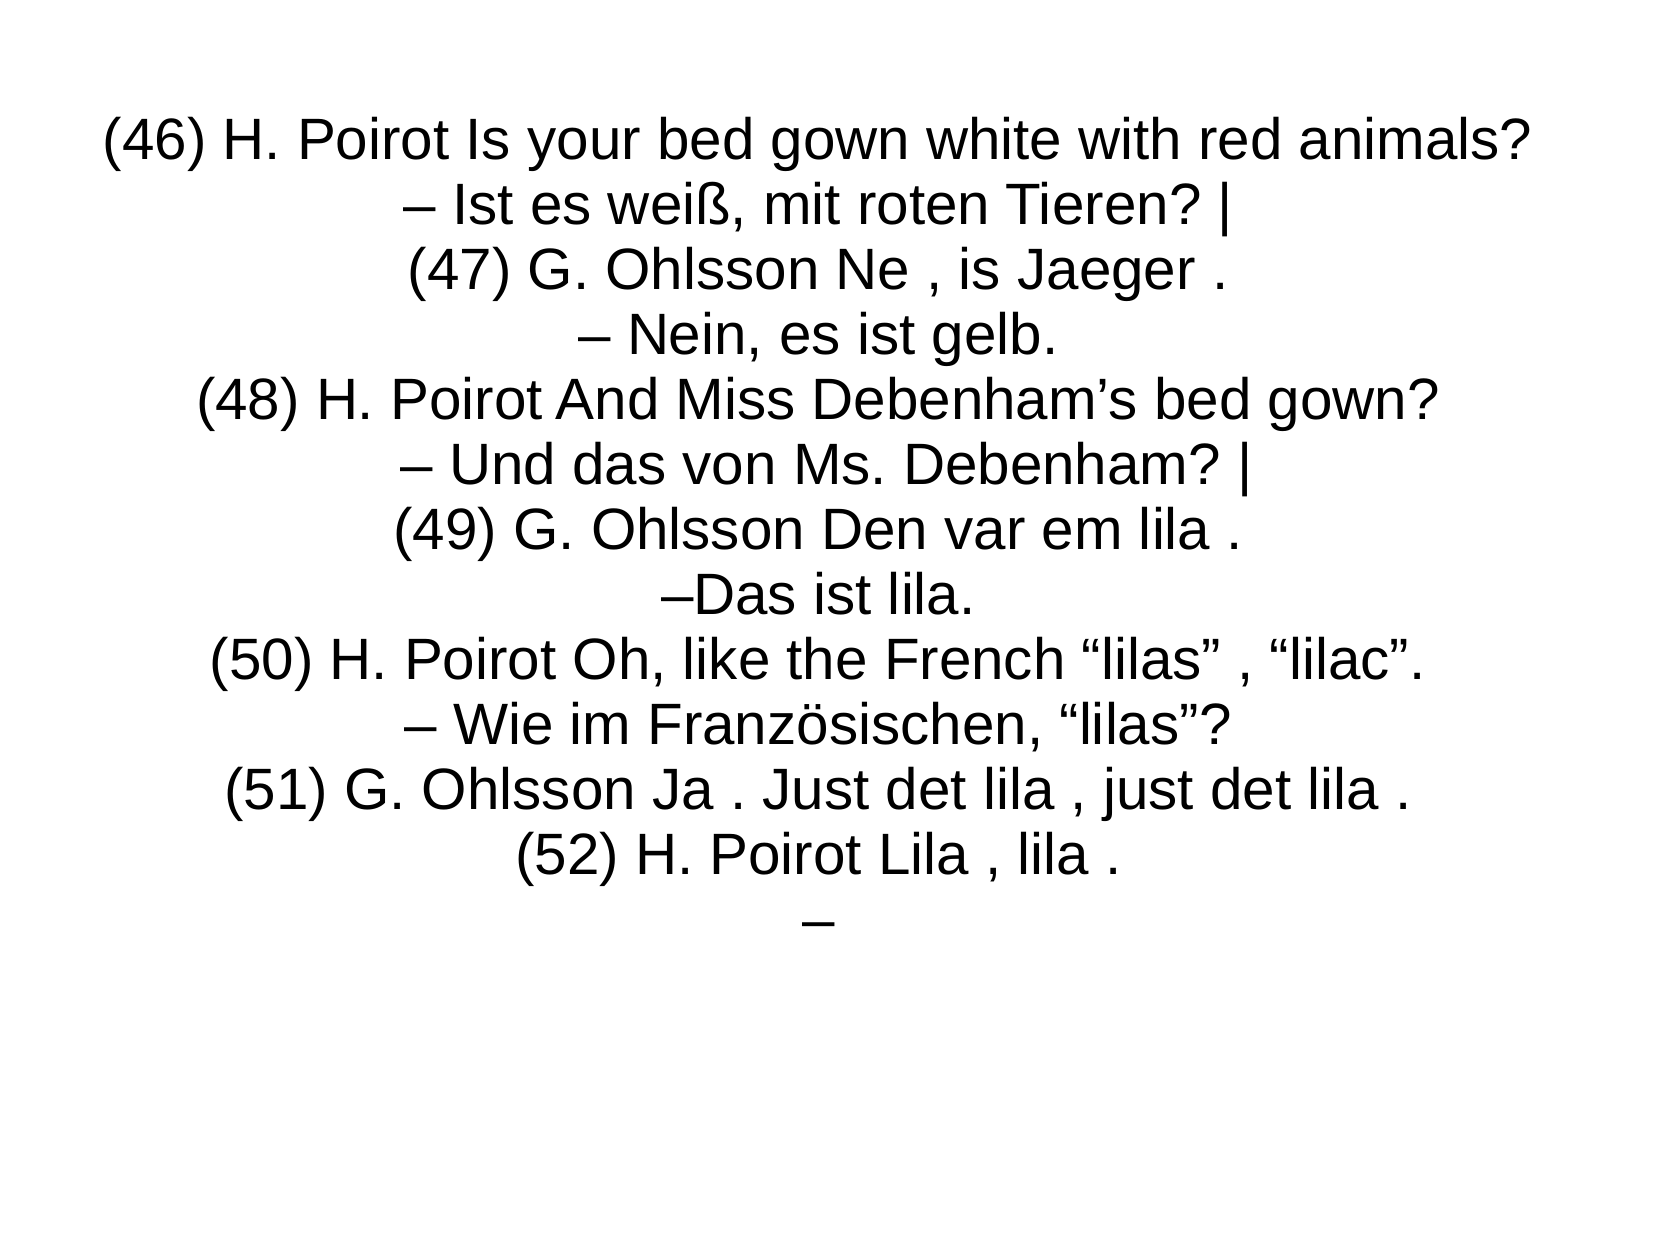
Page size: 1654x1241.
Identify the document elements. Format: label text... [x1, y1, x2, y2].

subtitle (46) H. Poirot Is your bed gown white with red animals? – Ist es weiß, mit roten Tieren? | (47) G. Ohlsson Ne , is Jaeger . – Nein, es ist gelb. (48) H. Poirot And Miss Debenham’s bed gown? – Und das von Ms. Debenham? | (49) G. Ohlsson Den var em lila . –Das ist lila. (50) H. Poirot Oh, like the French “lilas” , “lilac”. – Wie im Französischen, “lilas”? (51) G. Ohlsson Ja . Just det lila , just det lila . (52) H. Poirot Lila , lila . – [82, 49, 1571, 1010]
